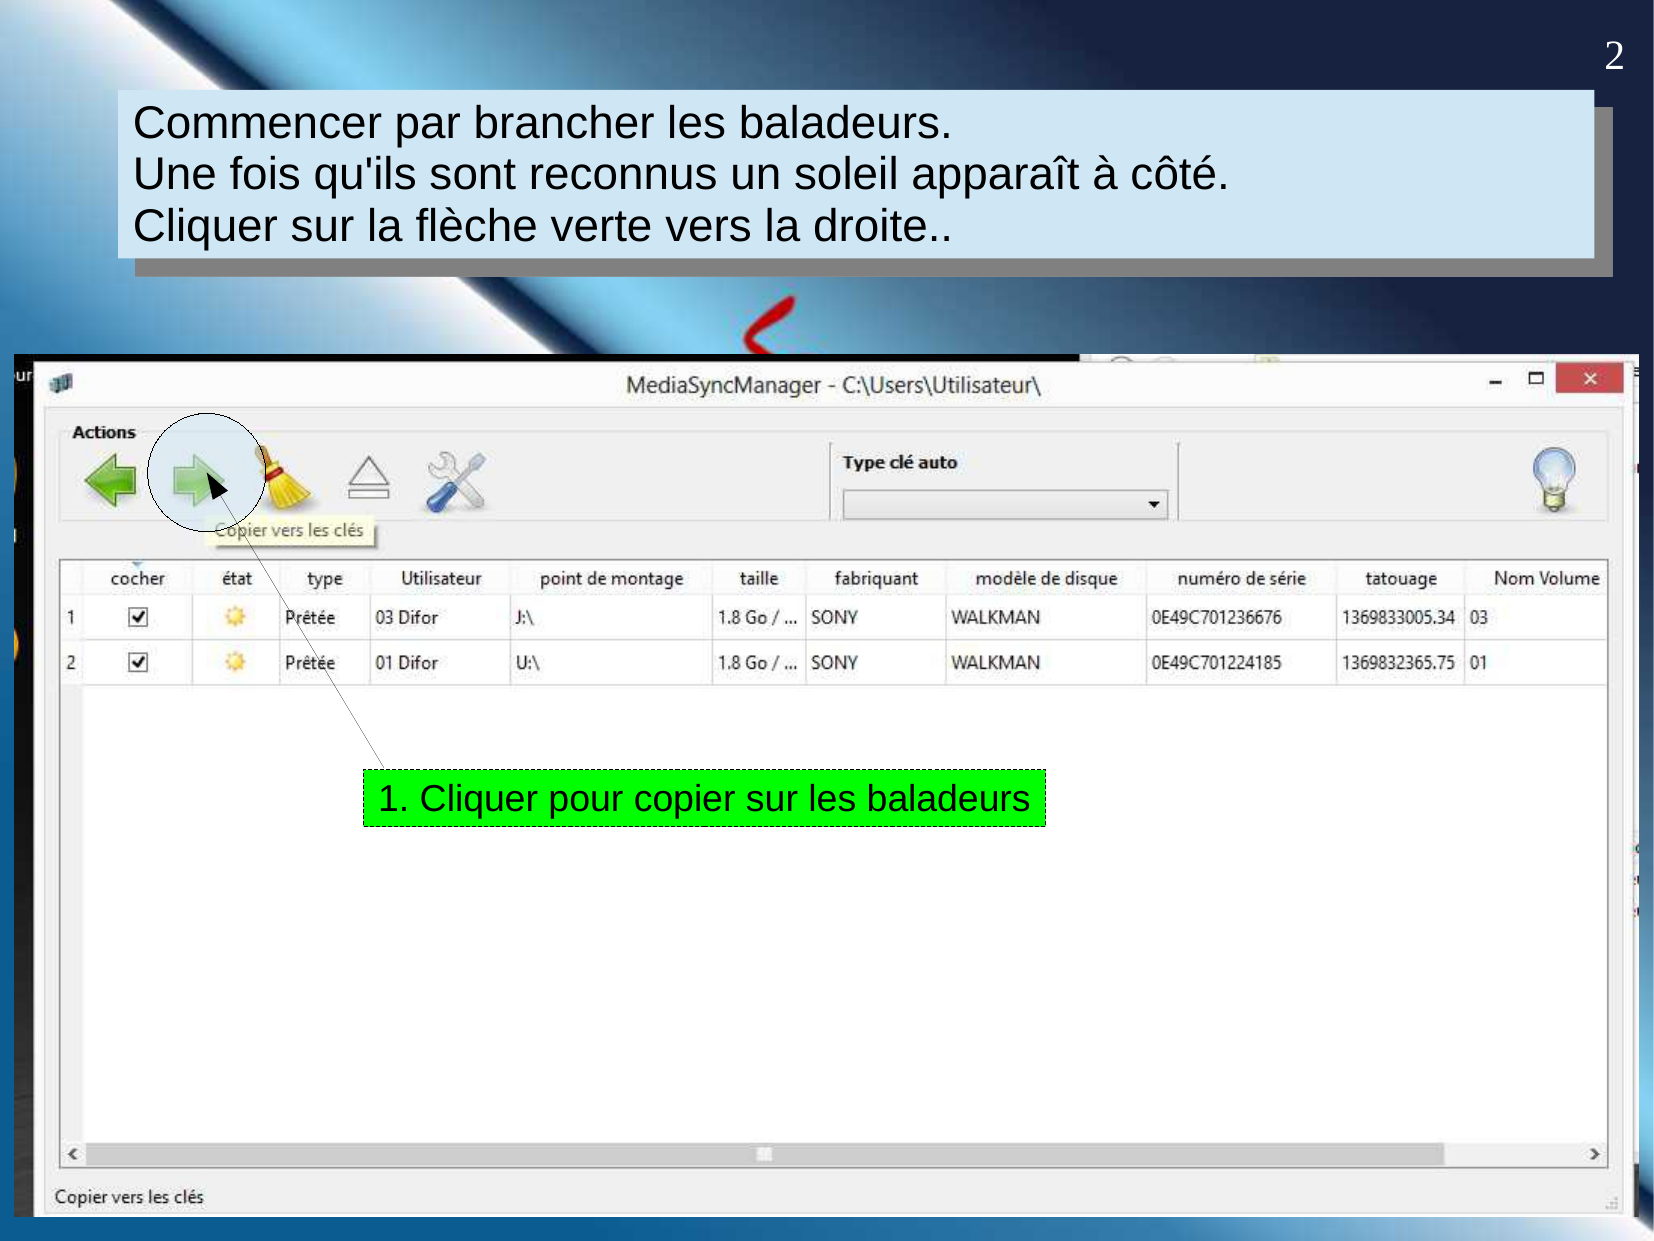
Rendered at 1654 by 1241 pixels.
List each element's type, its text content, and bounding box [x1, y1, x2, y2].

picture [0, 0, 1654, 1241]
text_box 1. Cliquer pour copier sur les baladeurs [363, 769, 1046, 827]
text_box [147, 413, 266, 532]
text_box Commencer par brancher les baladeurs. Une fois qu'ils sont reconnus un soleil apparaît à côté. Cliquer sur la flèche verte vers la droite.. [118, 89, 1595, 258]
